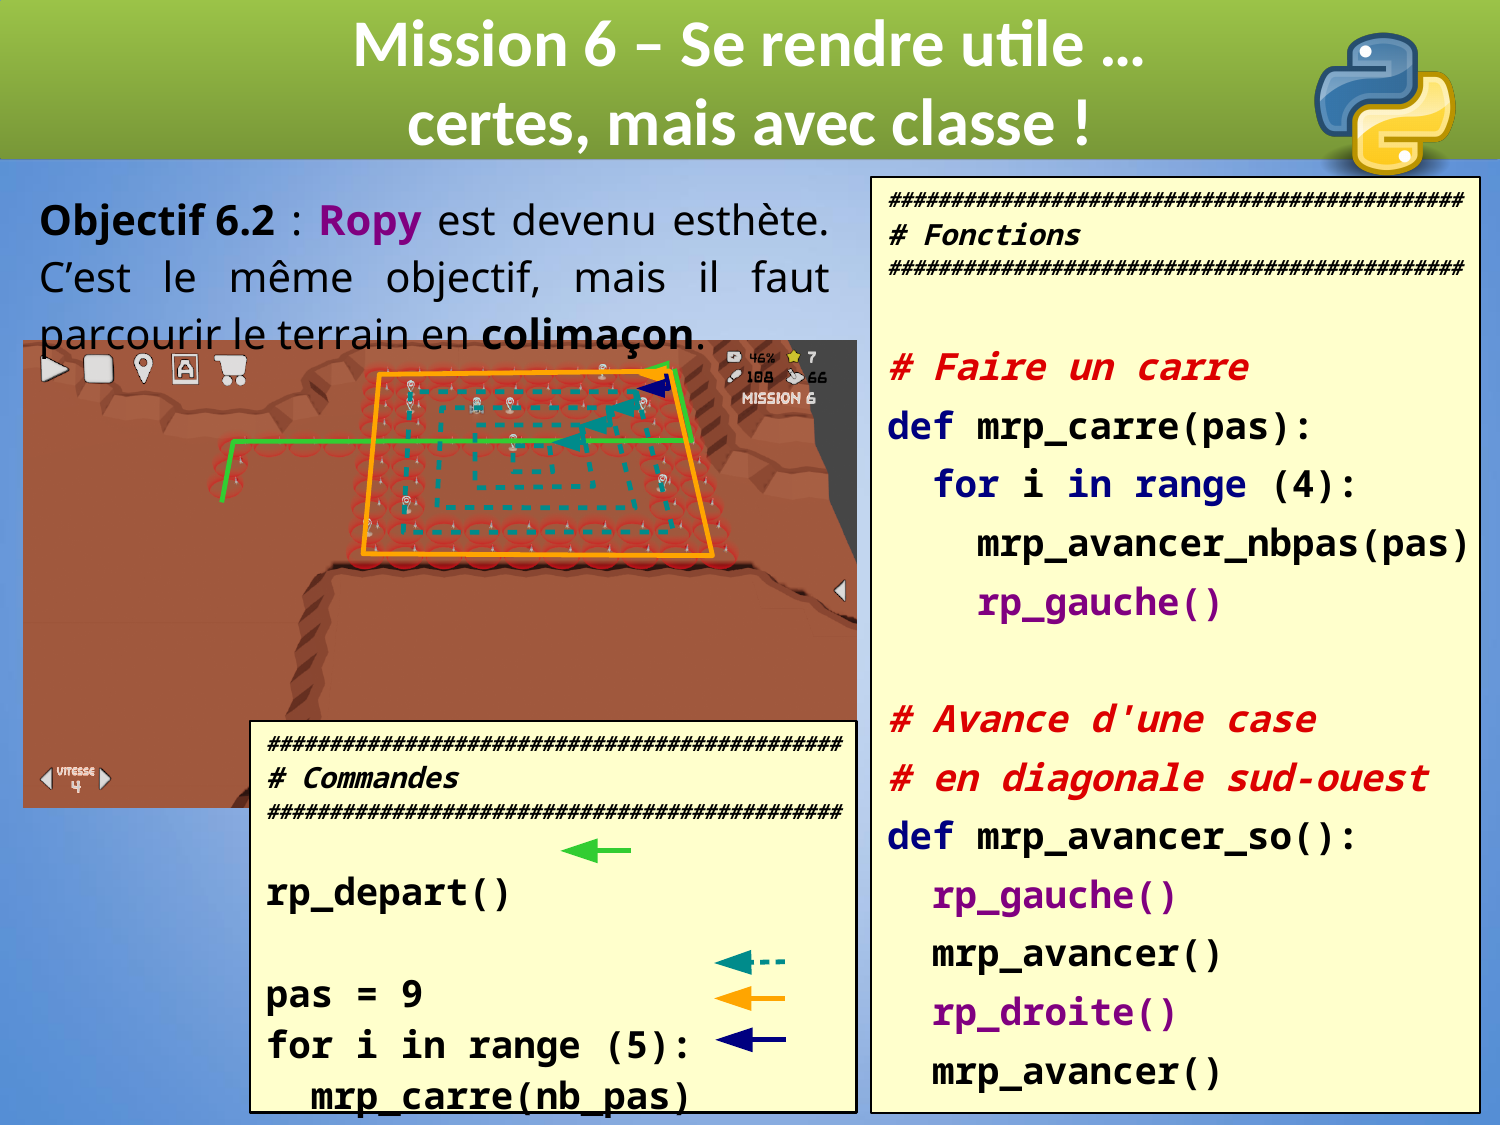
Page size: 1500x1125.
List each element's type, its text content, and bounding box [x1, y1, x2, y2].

text_box ############################################## # Fonctions ############################################## # Faire un carre def mrp_carre(pas): for i in range (4): mrp_avancer_nbpas(pas) rp_gauche() # Avance d'une case # en diagonale sud-ouest def mrp_avancer_so(): rp_gauche() mrp_avancer() rp_droite() mrp_avancer() [871, 177, 1480, 1114]
text_box Objectif 6.2 : Ropy est devenu esthète. C’est le même objectif, mais il faut parcourir le terrain en colimaçon. [24, 183, 845, 324]
text_box Mission 6 – Se rendre utile … certes, mais avec classe ! [0, 0, 1500, 159]
text_box ############################################## # Commandes ############################################## rp_depart() pas = 9 for i in range (5): mrp_carre(nb_pas) mrp_avancer_so() nb_pas=nb_pas-2 [250, 720, 857, 1113]
picture [0, 29, 1500, 1125]
